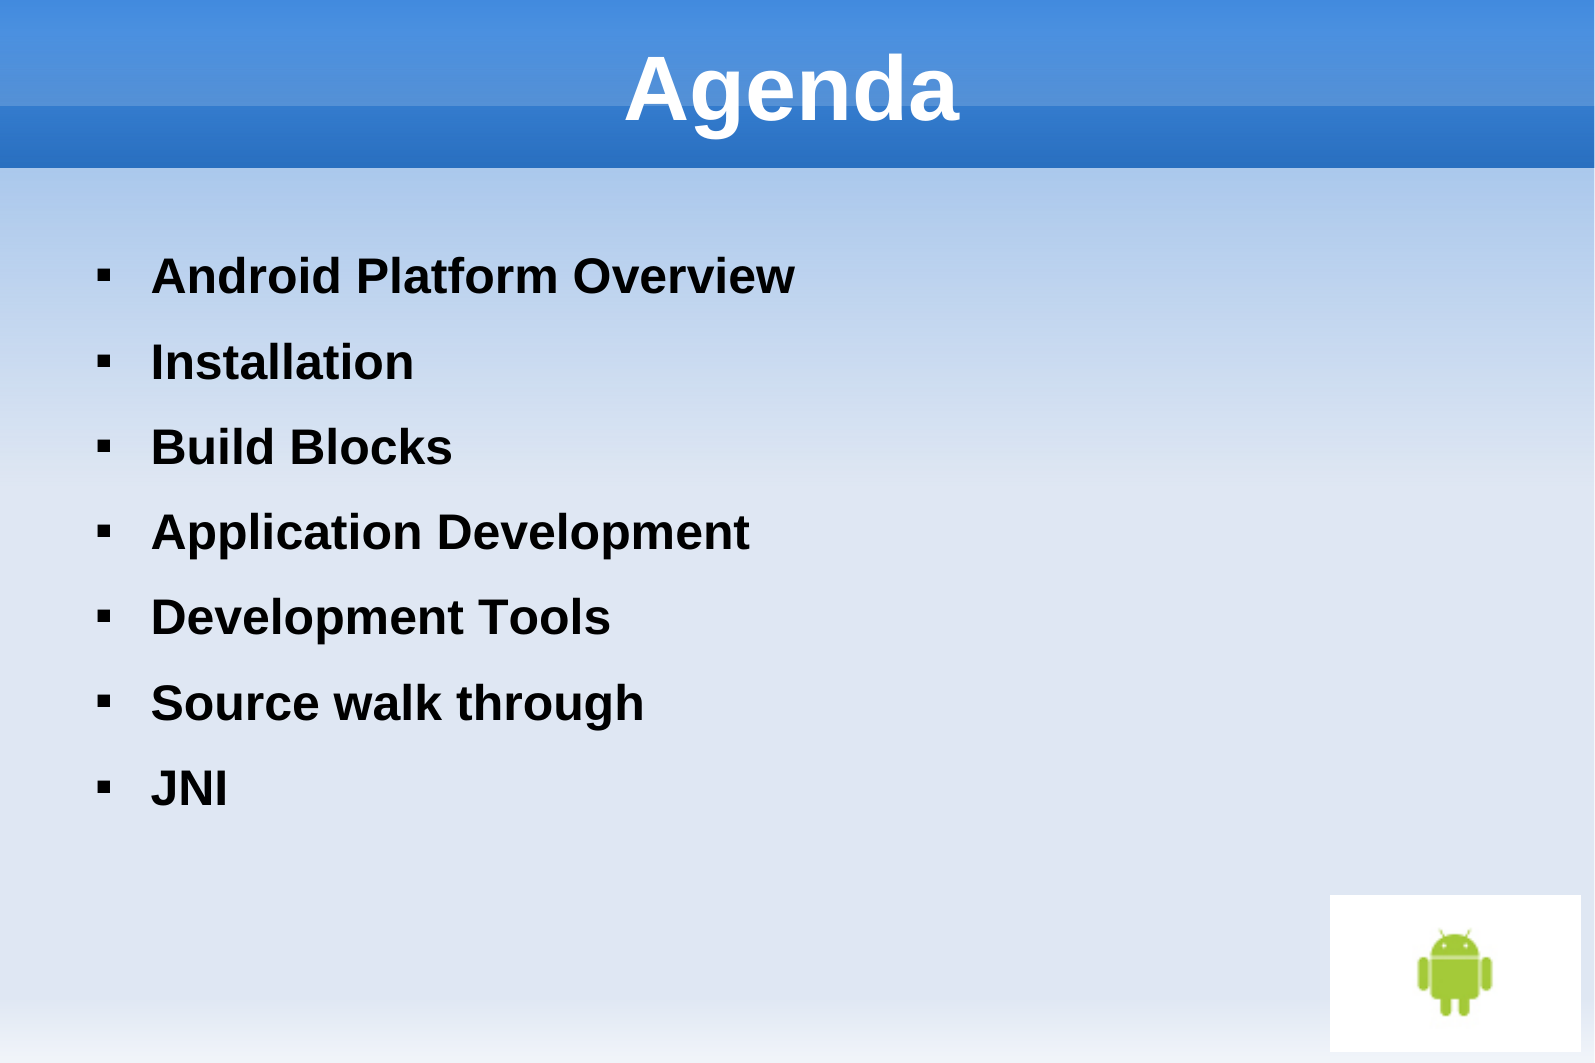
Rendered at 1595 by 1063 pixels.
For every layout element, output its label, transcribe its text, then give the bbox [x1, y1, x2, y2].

list Android Platform Overview Installation Build Blocks Application Development Development Tools Source walk through JNI [79, 248, 1515, 951]
title Agenda [74, 0, 1510, 178]
picture [0, 0, 1595, 1063]
